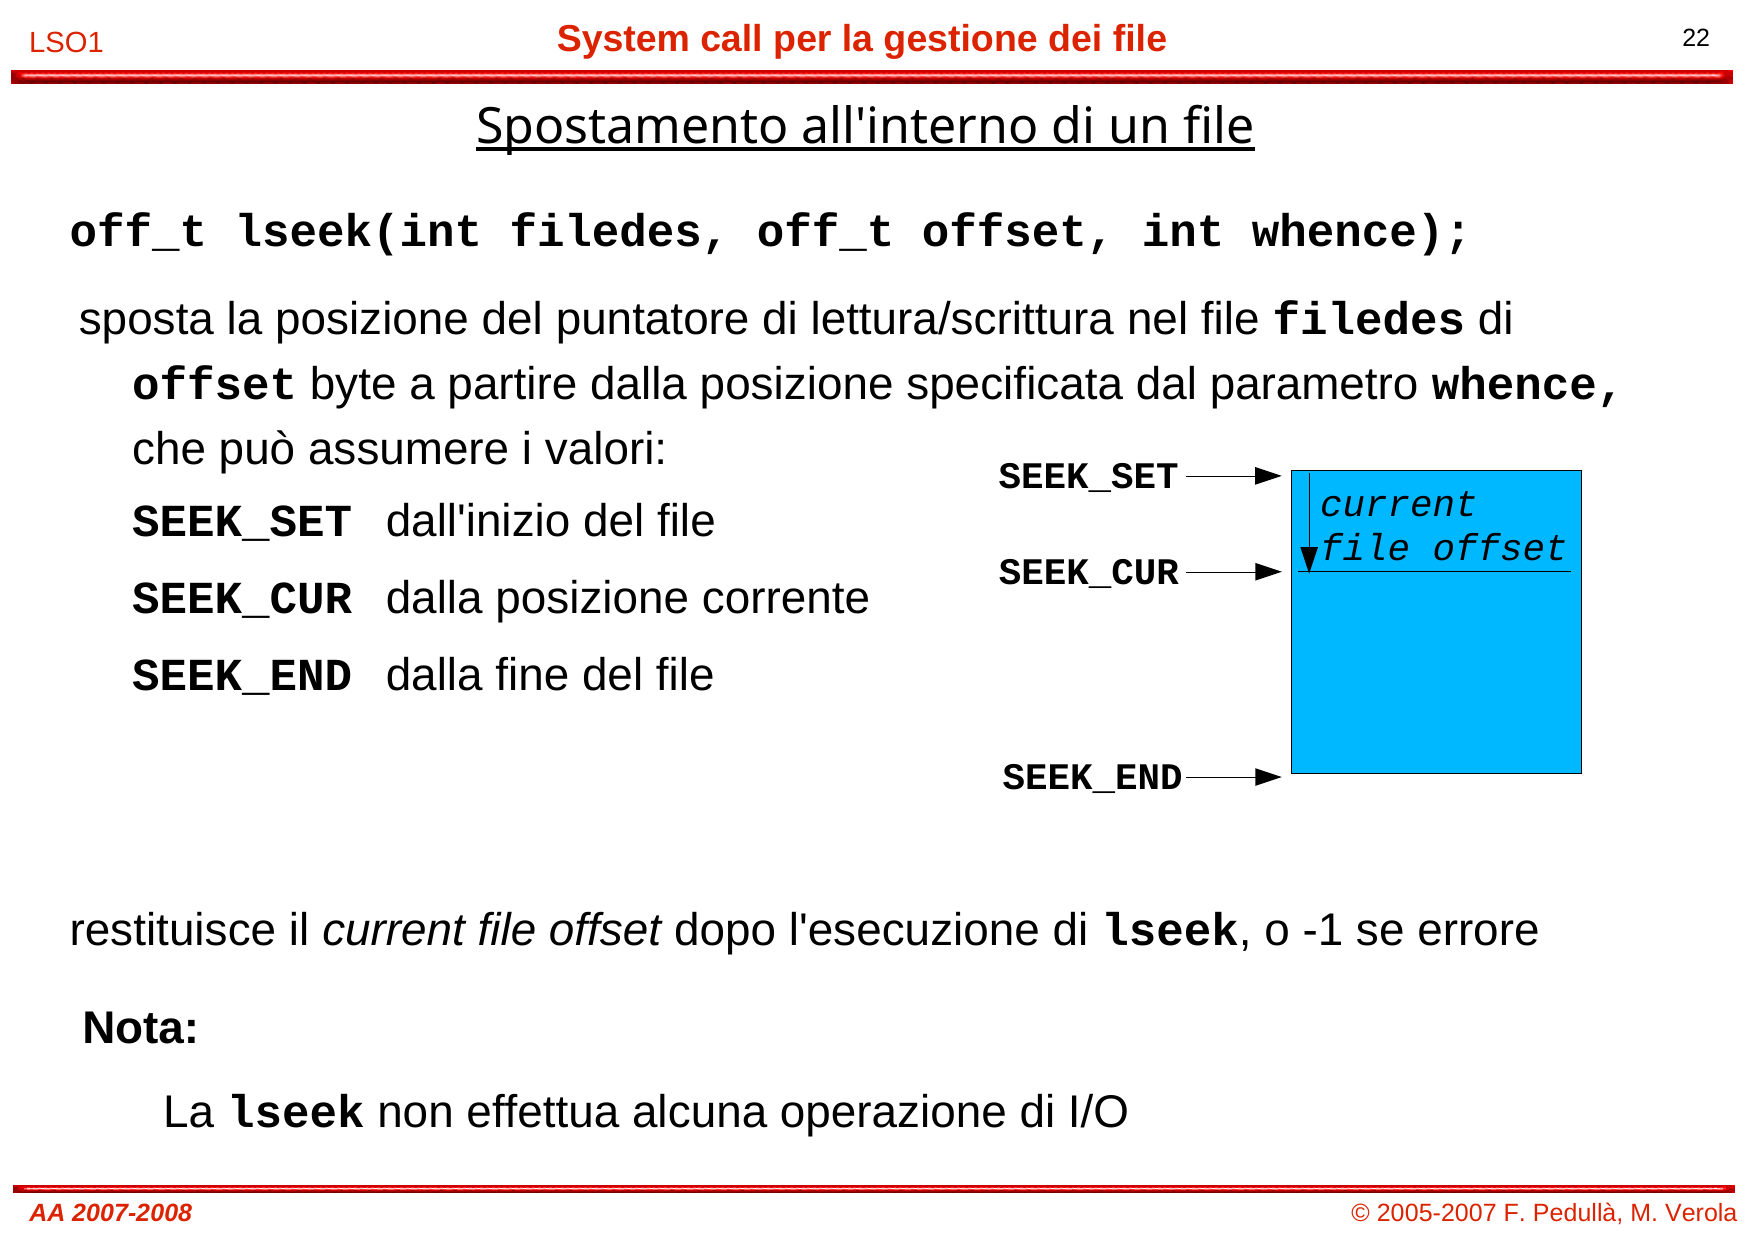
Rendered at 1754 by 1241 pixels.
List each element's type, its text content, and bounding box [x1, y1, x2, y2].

picture [11, 70, 1733, 84]
text_box [1291, 470, 1582, 774]
text_box SEEK_CUR [910, 551, 1179, 603]
picture [13, 1185, 1735, 1193]
text_box SEEK_END [914, 756, 1183, 809]
text_box current file offset [1320, 482, 1613, 570]
list off_t lseek(int filedes, off_t offset, int whence); sposta la posizione del puntatore di lettura/scrittura nel file filedes di offset byte a partire dalla posizione specificata dal parametro whence, che può assumere i valori: SEEK_SET dall'inizio del file SEEK_CUR dalla posizione corrente SEEK_END dalla fine del file restituisce il current file offset dopo l'esecuzione di lseek, o -1 se errore Nota: La lseek non effettua alcuna operazione di I/O [54, 188, 1692, 1138]
title Spostamento all'interno di un file [398, 78, 1334, 174]
text_box SEEK_SET [910, 455, 1179, 508]
